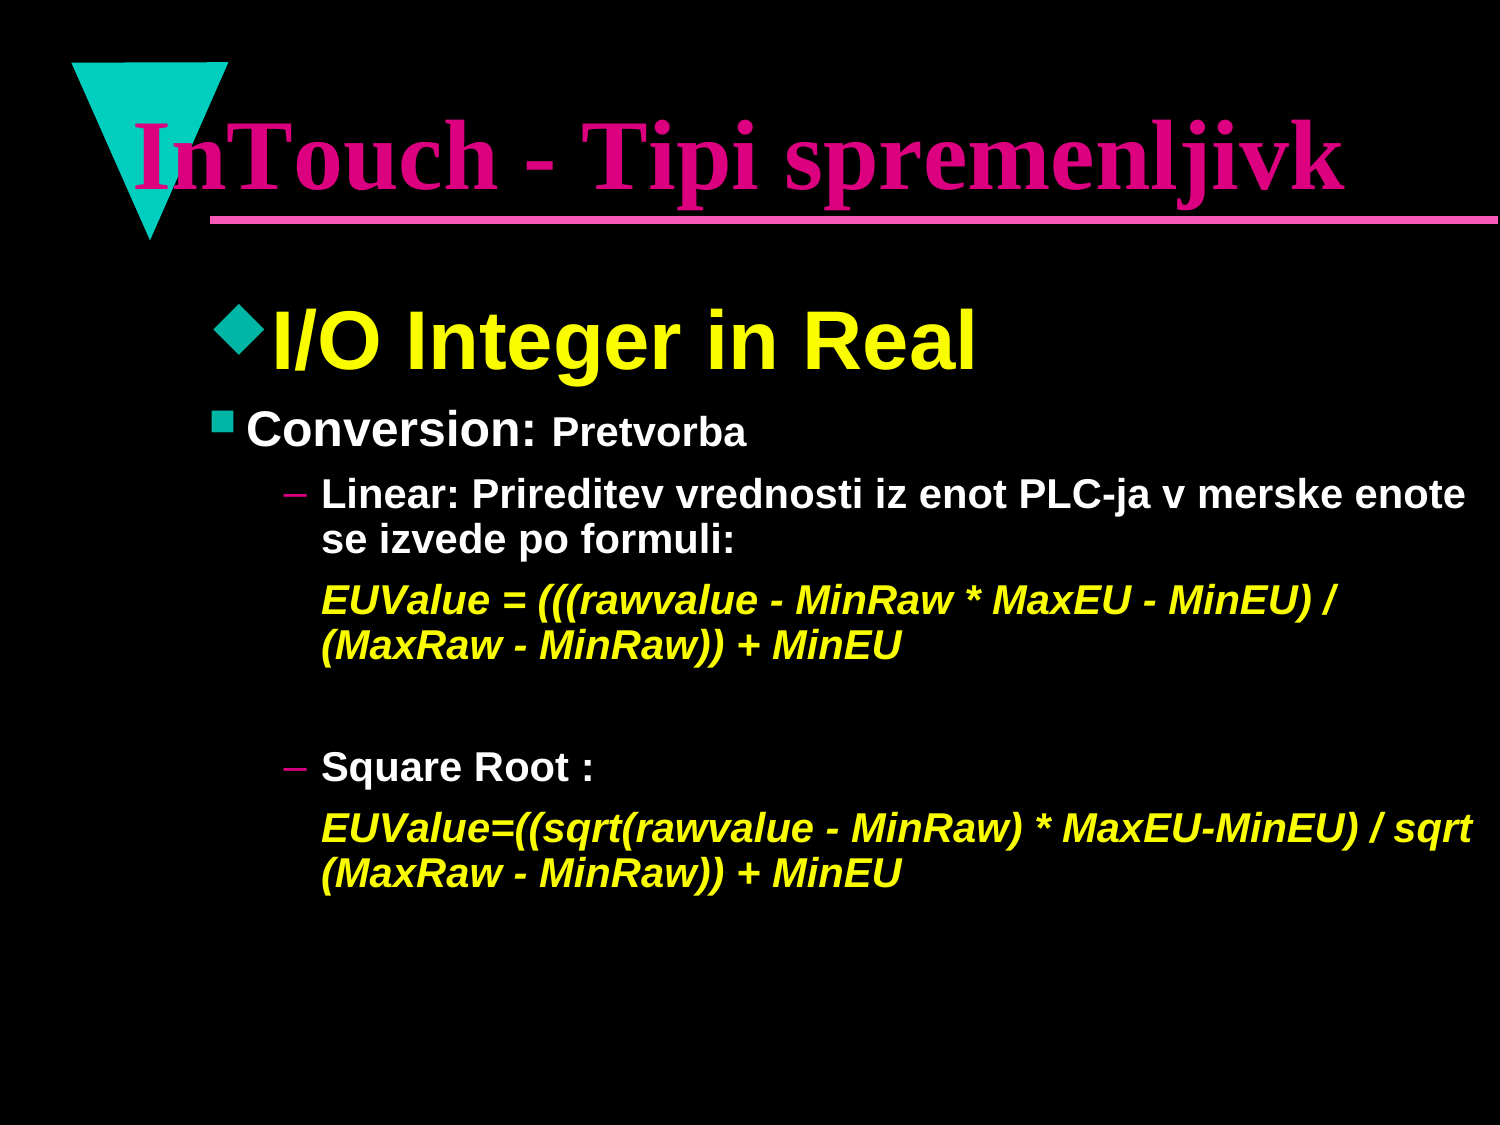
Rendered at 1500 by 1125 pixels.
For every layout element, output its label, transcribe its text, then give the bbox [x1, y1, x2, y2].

title InTouch - Tipi spremenljivk [117, 63, 1426, 251]
list I/O Integer in Real Conversion: Pretvorba Linear: Prireditev vrednosti iz enot PLC-ja v merske enote se izvede po formuli: EUValue = (((rawvalue - MinRaw * MaxEU - MinEU) / (MaxRaw - MinRaw)) + MinEU Square Root : EUValue=((sqrt(rawvalue - MinRaw) * MaxEU-MinEU) / sqrt (MaxRaw - MinRaw)) + MinEU [118, 289, 1498, 965]
